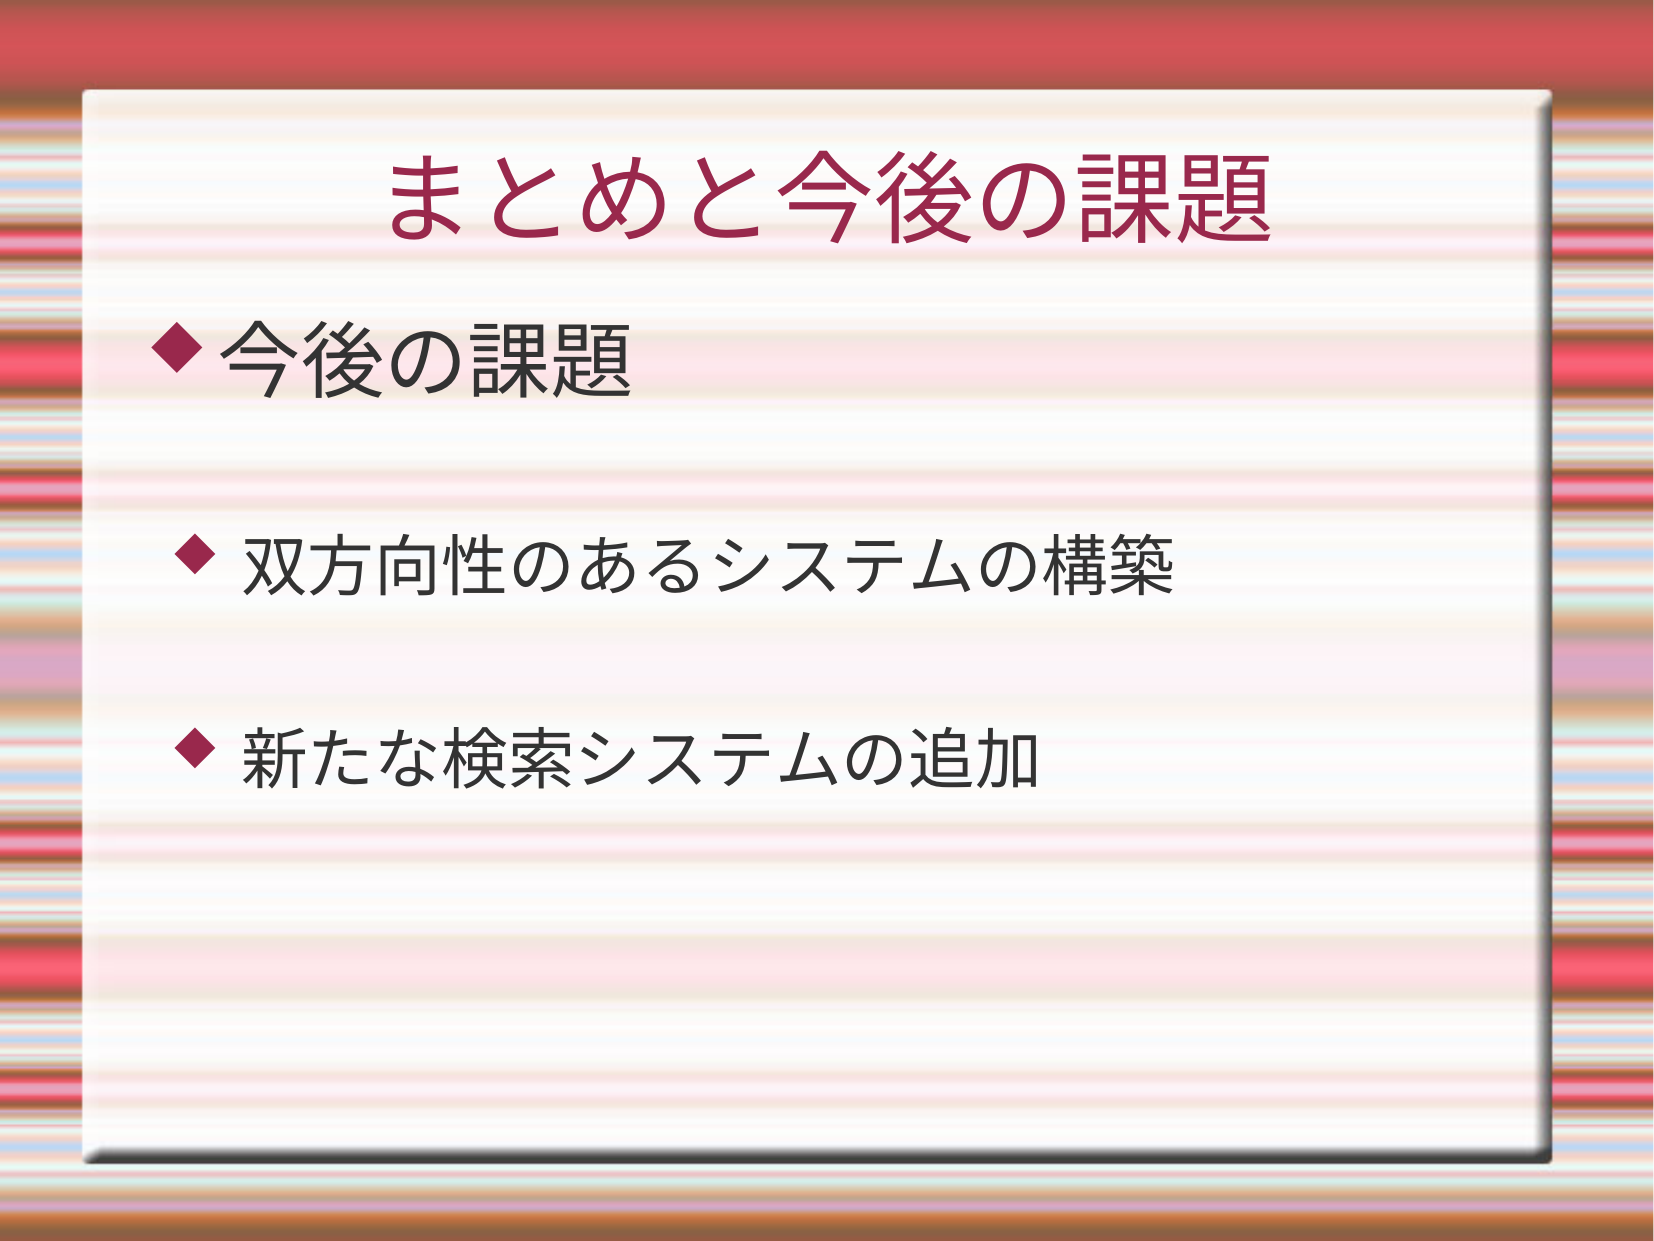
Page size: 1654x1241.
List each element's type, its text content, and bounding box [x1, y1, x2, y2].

picture [0, 0, 1654, 1241]
title まとめと今後の課題 [118, 117, 1531, 266]
list 今後の課題 双方向性のあるシステムの構築 新たな検索システムの追加 [134, 295, 1516, 1133]
